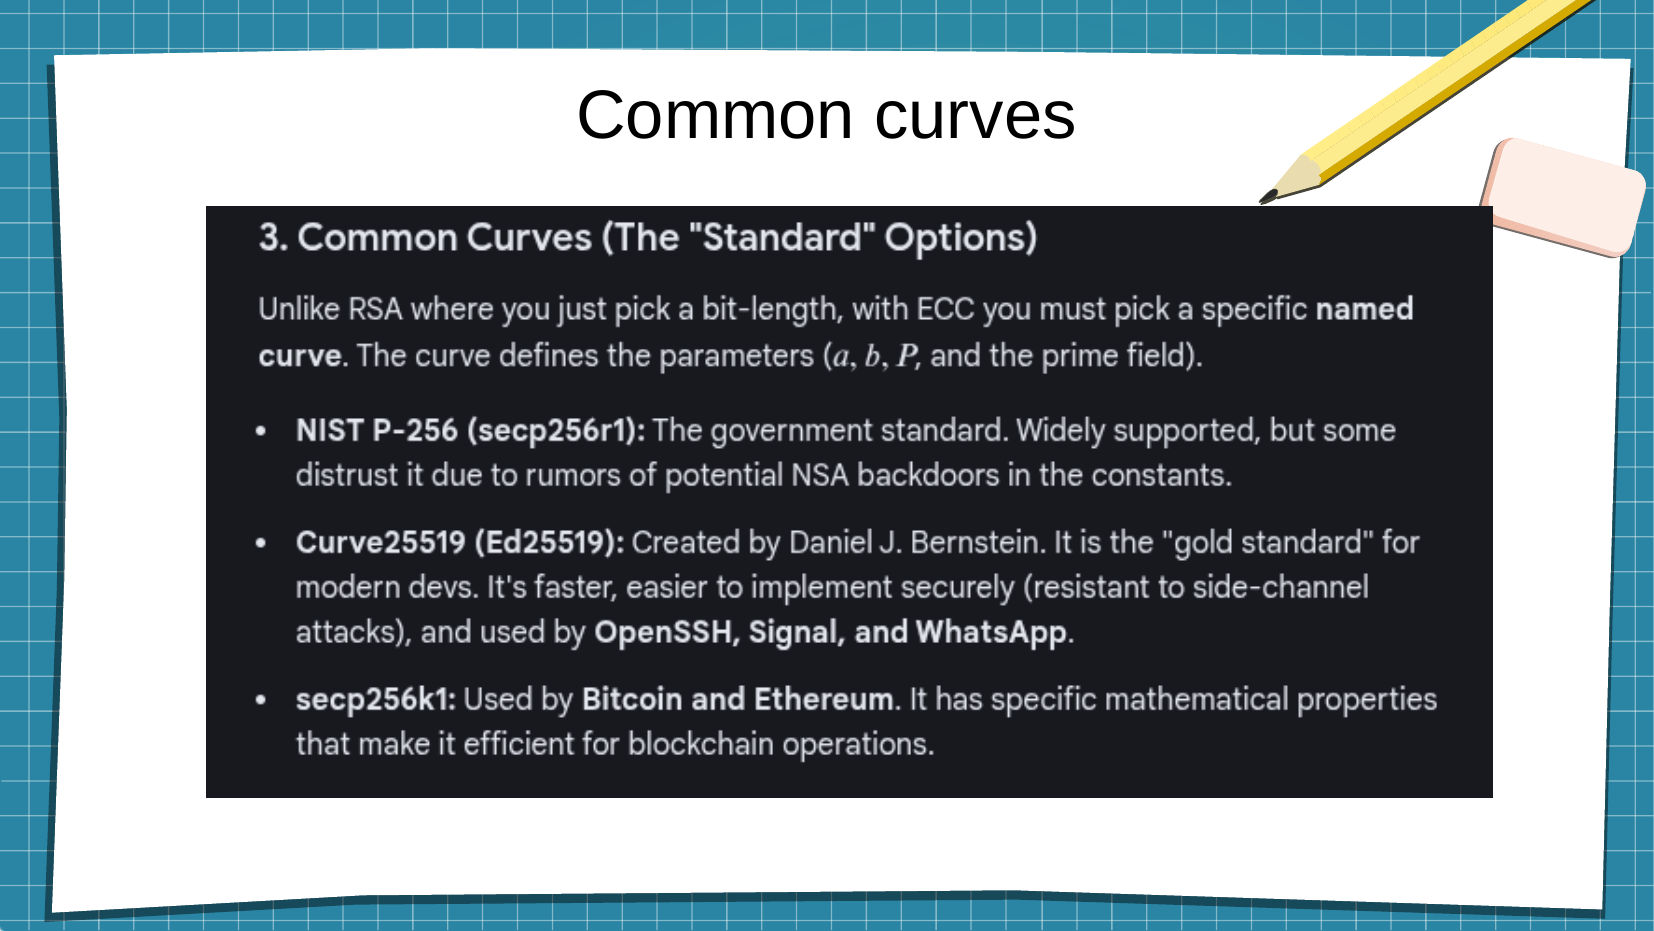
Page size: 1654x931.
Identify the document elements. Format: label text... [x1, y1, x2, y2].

picture [206, 206, 1493, 798]
title Common curves [82, 37, 1571, 193]
